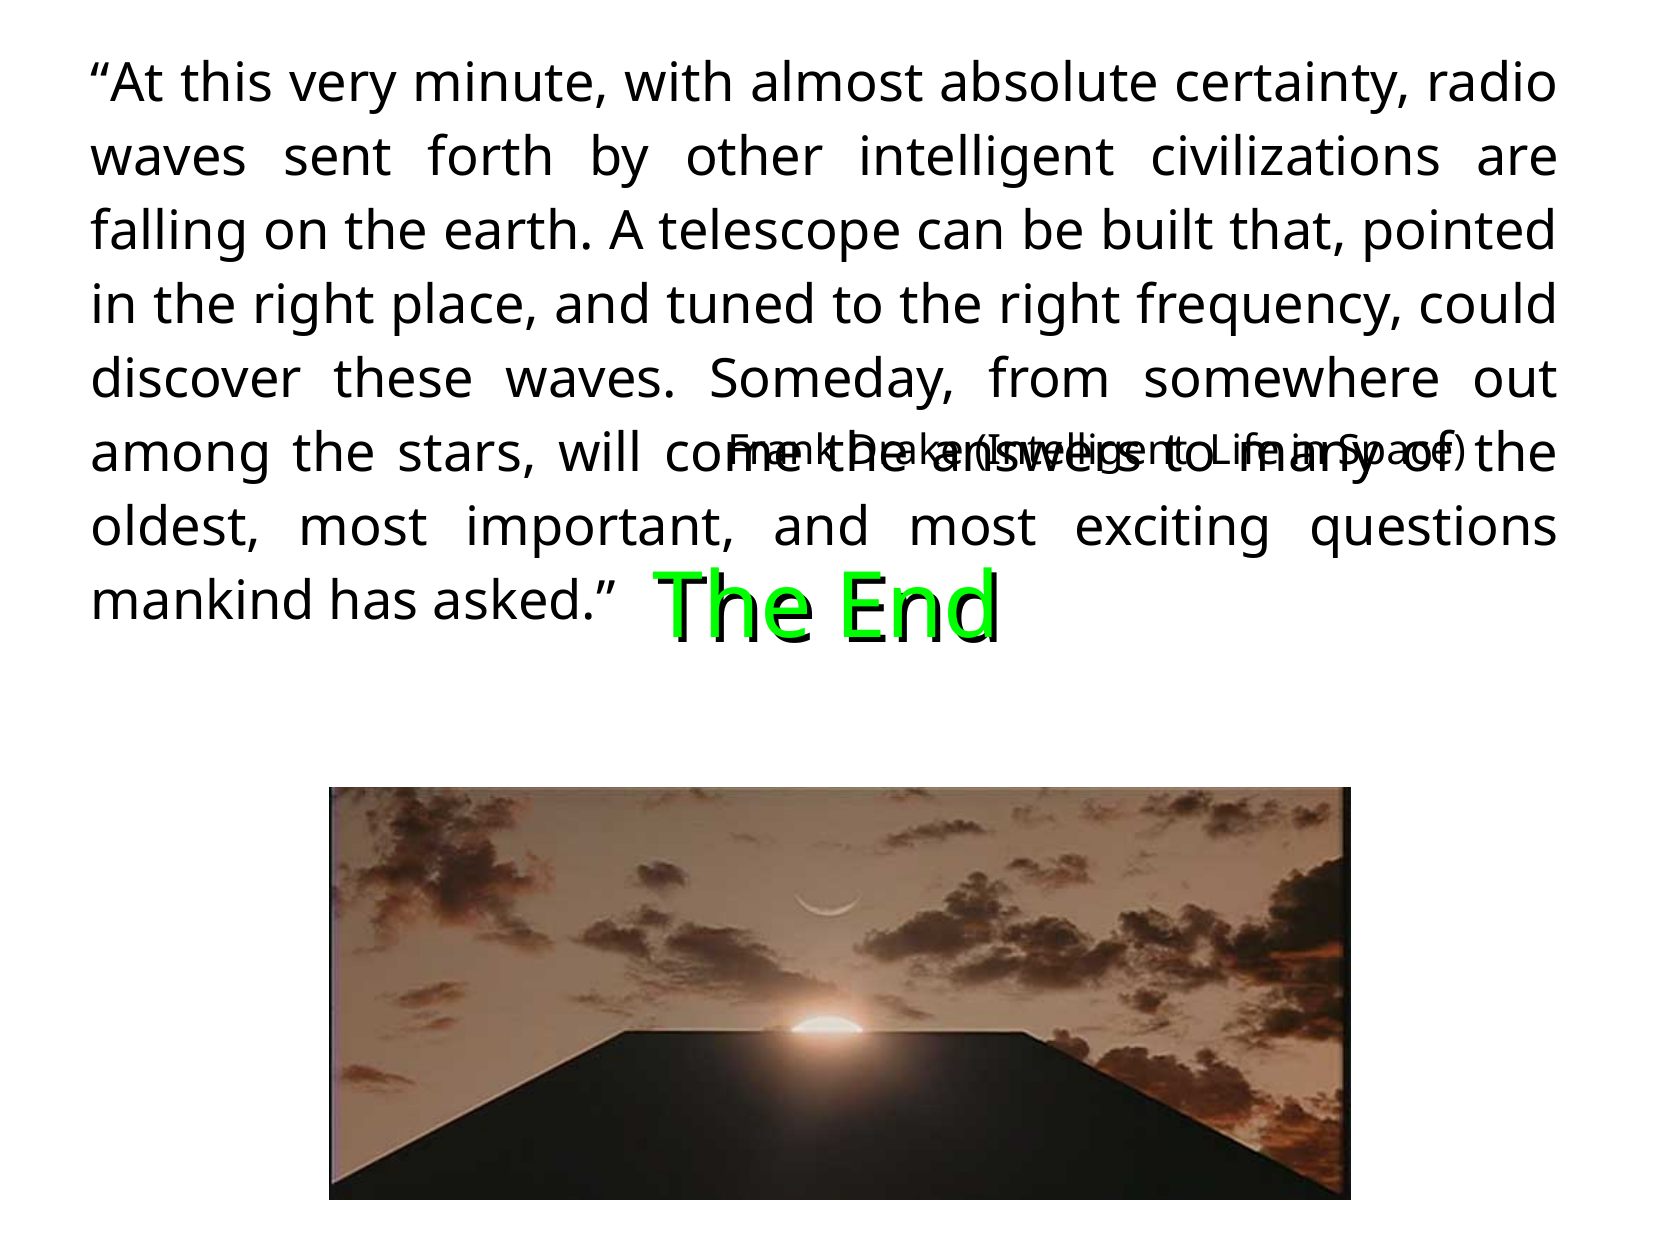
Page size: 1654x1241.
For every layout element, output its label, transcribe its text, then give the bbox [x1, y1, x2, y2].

text_box “At this very minute, with almost absolute certainty, radio waves sent forth by other intelligent civilizations are falling on the earth. A telescope can be built that, pointed in the right place, and tuned to the right frequency, could discover these waves. Someday, from somewhere out among the stars, will come the answers to many of the oldest, most important, and most exciting questions mankind has asked.” [76, 35, 1576, 552]
picture [329, 787, 1351, 1201]
text_box Frank Drake (Intelligent Life in Space) [712, 412, 1616, 526]
title The End [82, 505, 1571, 699]
